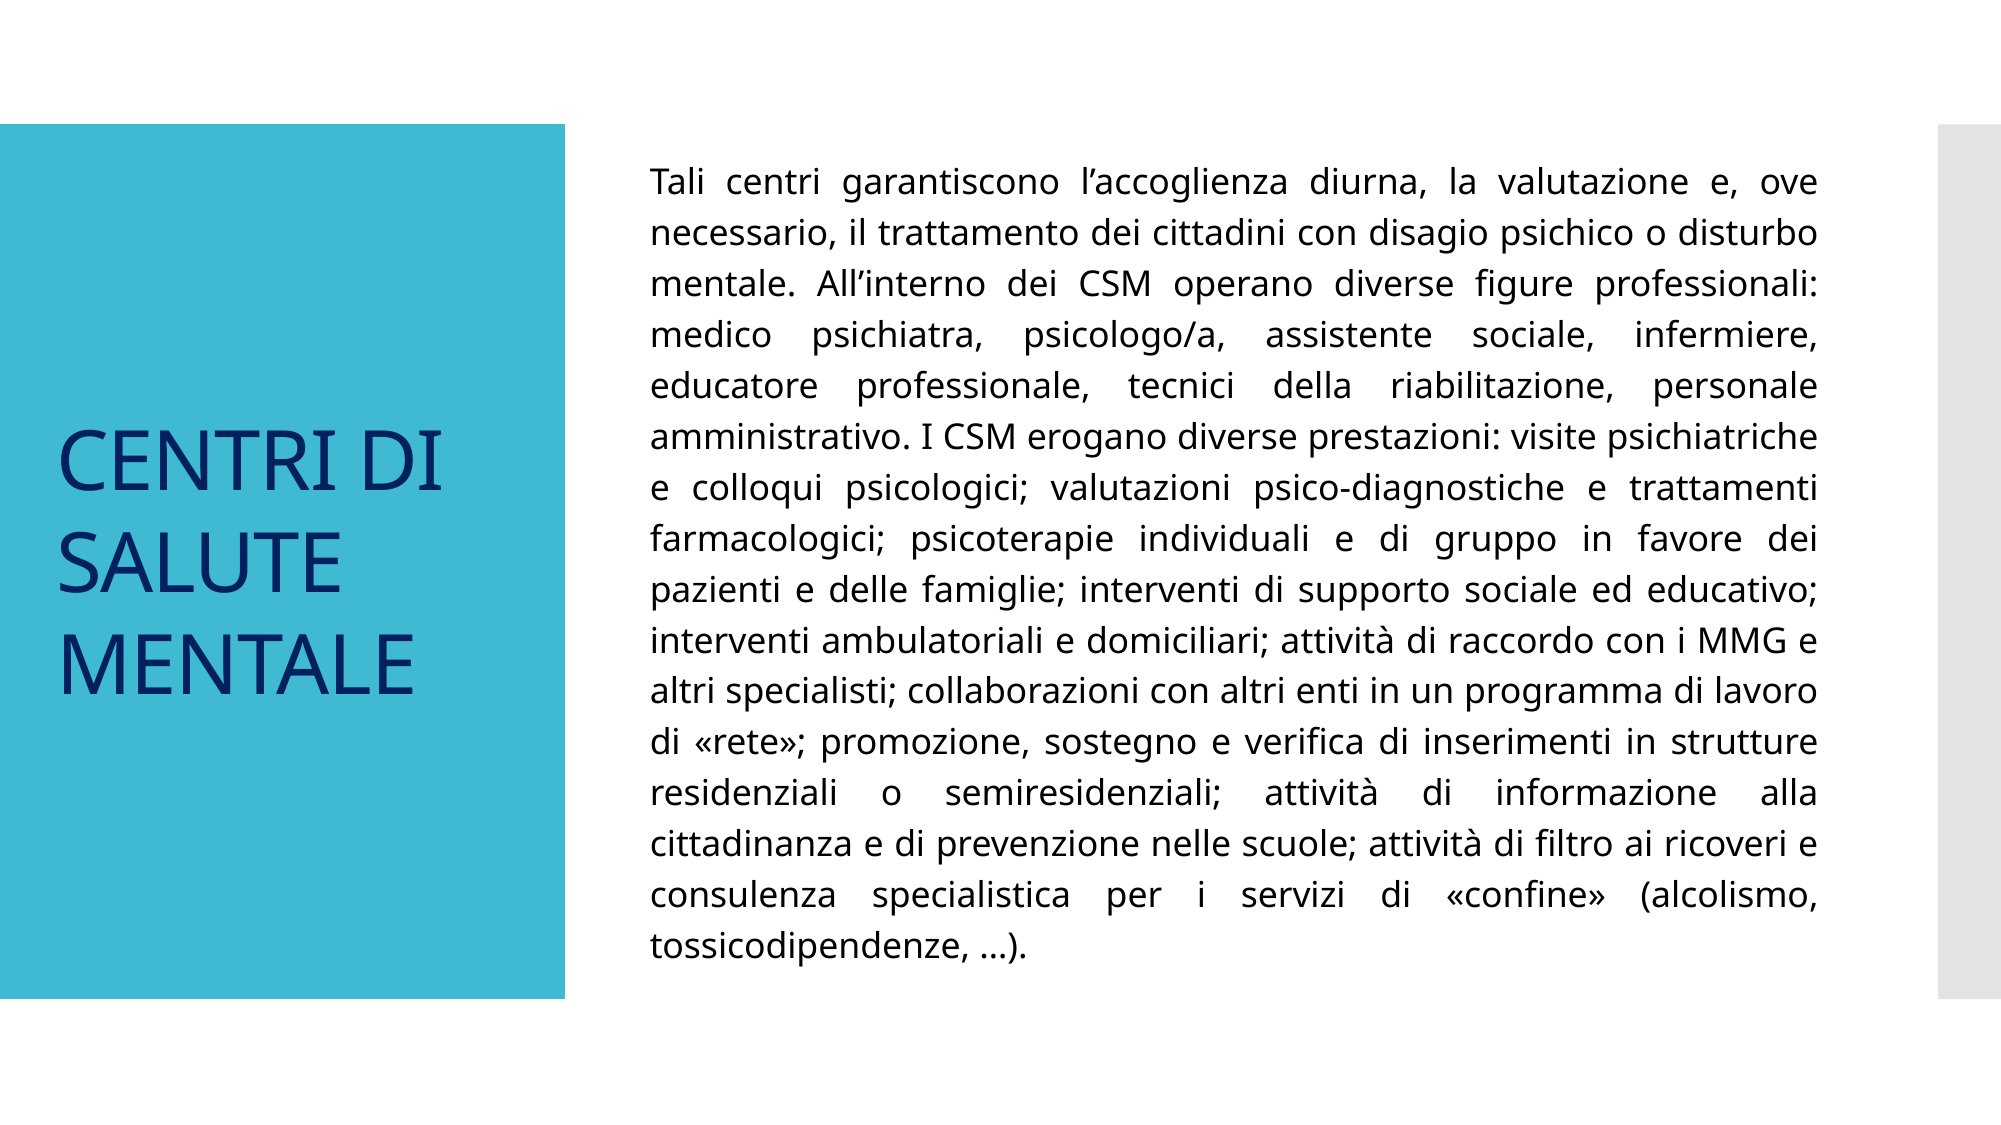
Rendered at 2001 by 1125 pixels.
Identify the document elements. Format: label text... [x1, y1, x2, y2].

title CENTRI DI SALUTE MENTALE [41, 184, 526, 940]
list Tali centri garantiscono l’accoglienza diurna, la valutazione e, ove necessario, il trattamento dei cittadini con disagio psichico o disturbo mentale. All’interno dei CSM operano diverse figure professionali: medico psichiatra, psicologo/a, assistente sociale, infermiere, educatore professionale, tecnici della riabilitazione, personale amministrativo. I CSM erogano diverse prestazioni: visite psichiatriche e colloqui psicologici; valutazioni psico-diagnostiche e trattamenti farmacologici; psicoterapie individuali e di gruppo in favore dei pazienti e delle famiglie; interventi di supporto sociale ed educativo; interventi ambulatoriali e domiciliari; attività di raccordo con i MMG e altri specialisti; collaborazioni con altri enti in un programma di lavoro di «rete»; promozione, sostegno e verifica di inserimenti in strutture residenziali o semiresidenziali; attività di informazione alla cittadinanza e di prevenzione nelle scuole; attività di filtro ai ricoveri e consulenza specialistica per i servizi di «confine» (alcolismo, tossicodipendenze, …). [634, 141, 1835, 982]
